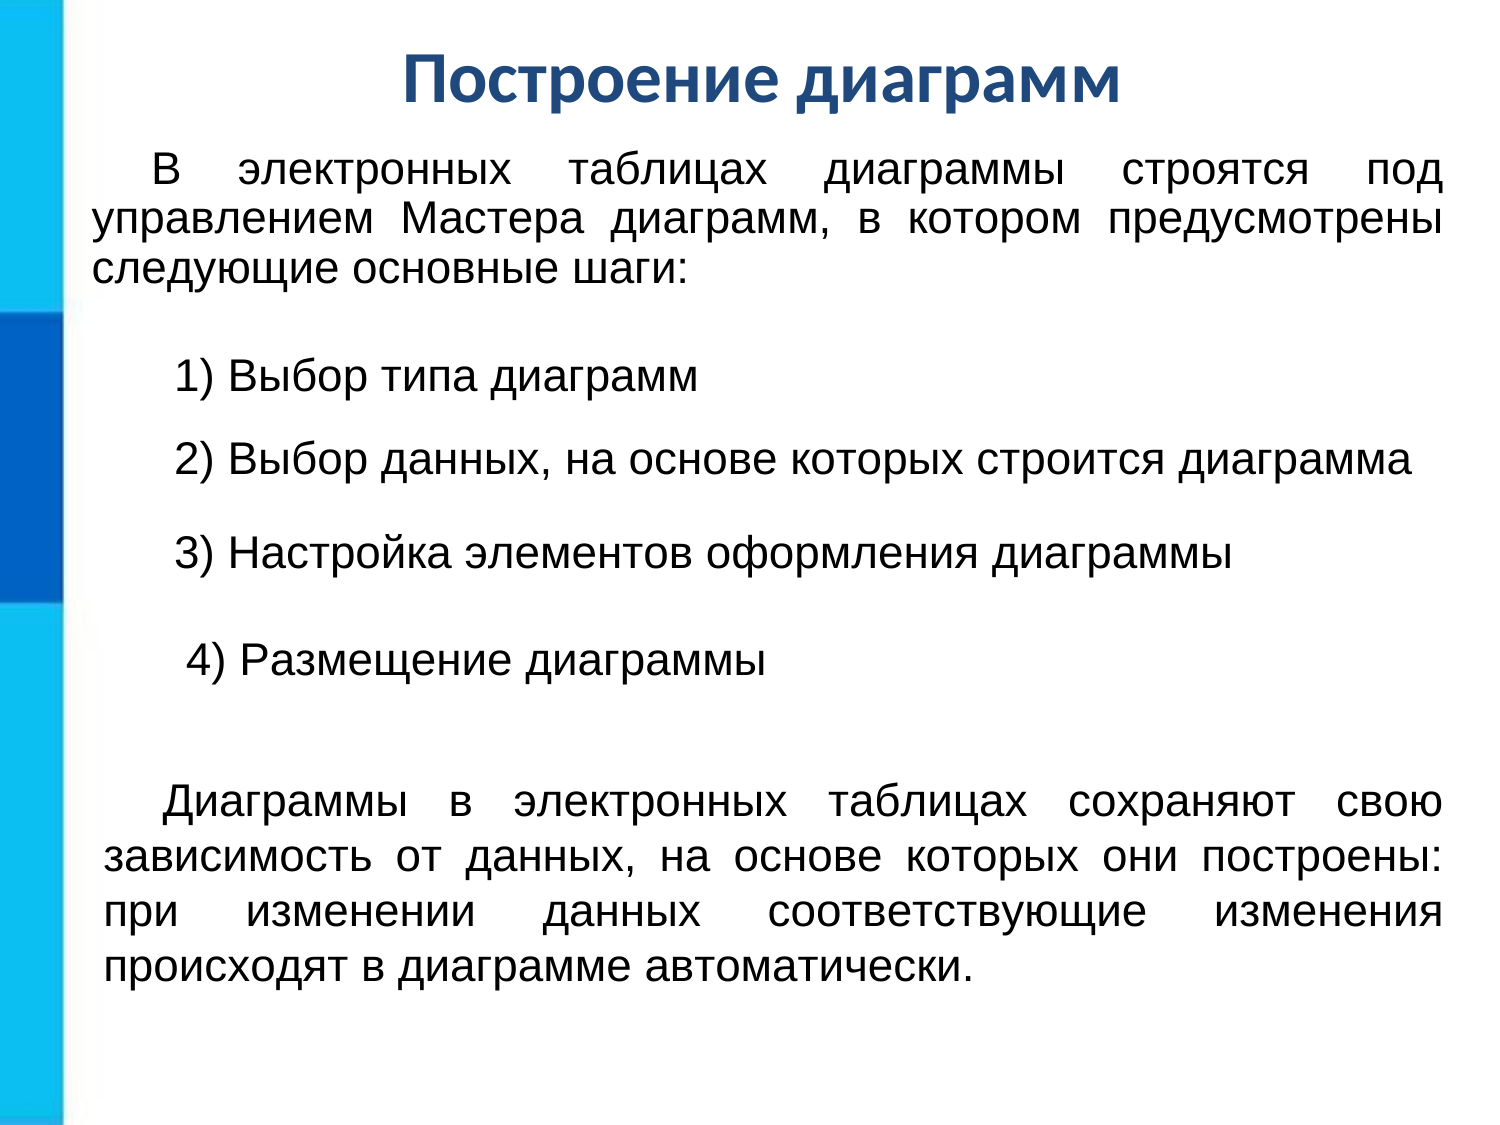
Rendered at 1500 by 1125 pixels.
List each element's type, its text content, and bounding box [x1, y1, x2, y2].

text_box Построение диаграмм [100, 31, 1426, 126]
picture [0, 0, 1500, 1125]
text_box Диаграммы в электронных таблицах сохраняют свою зависимость от данных, на основе которых они построены: при изменении данных соответствующие изменения происходят в диаграмме автоматически. [88, 763, 1459, 999]
text_box 4) Размещение диаграммы [171, 621, 834, 693]
text_box 2) Выбор данных, на основе которых строится диаграмма [159, 420, 1436, 492]
text_box 3) Настройка элементов оформления диаграммы [159, 515, 1436, 586]
text_box 1) Выбор типа диаграмм [159, 338, 963, 409]
text_box В электронных таблицах диаграммы строятся под управлением Мастера диаграмм, в котором предусмотрены следующие основные шаги: [76, 137, 1459, 302]
